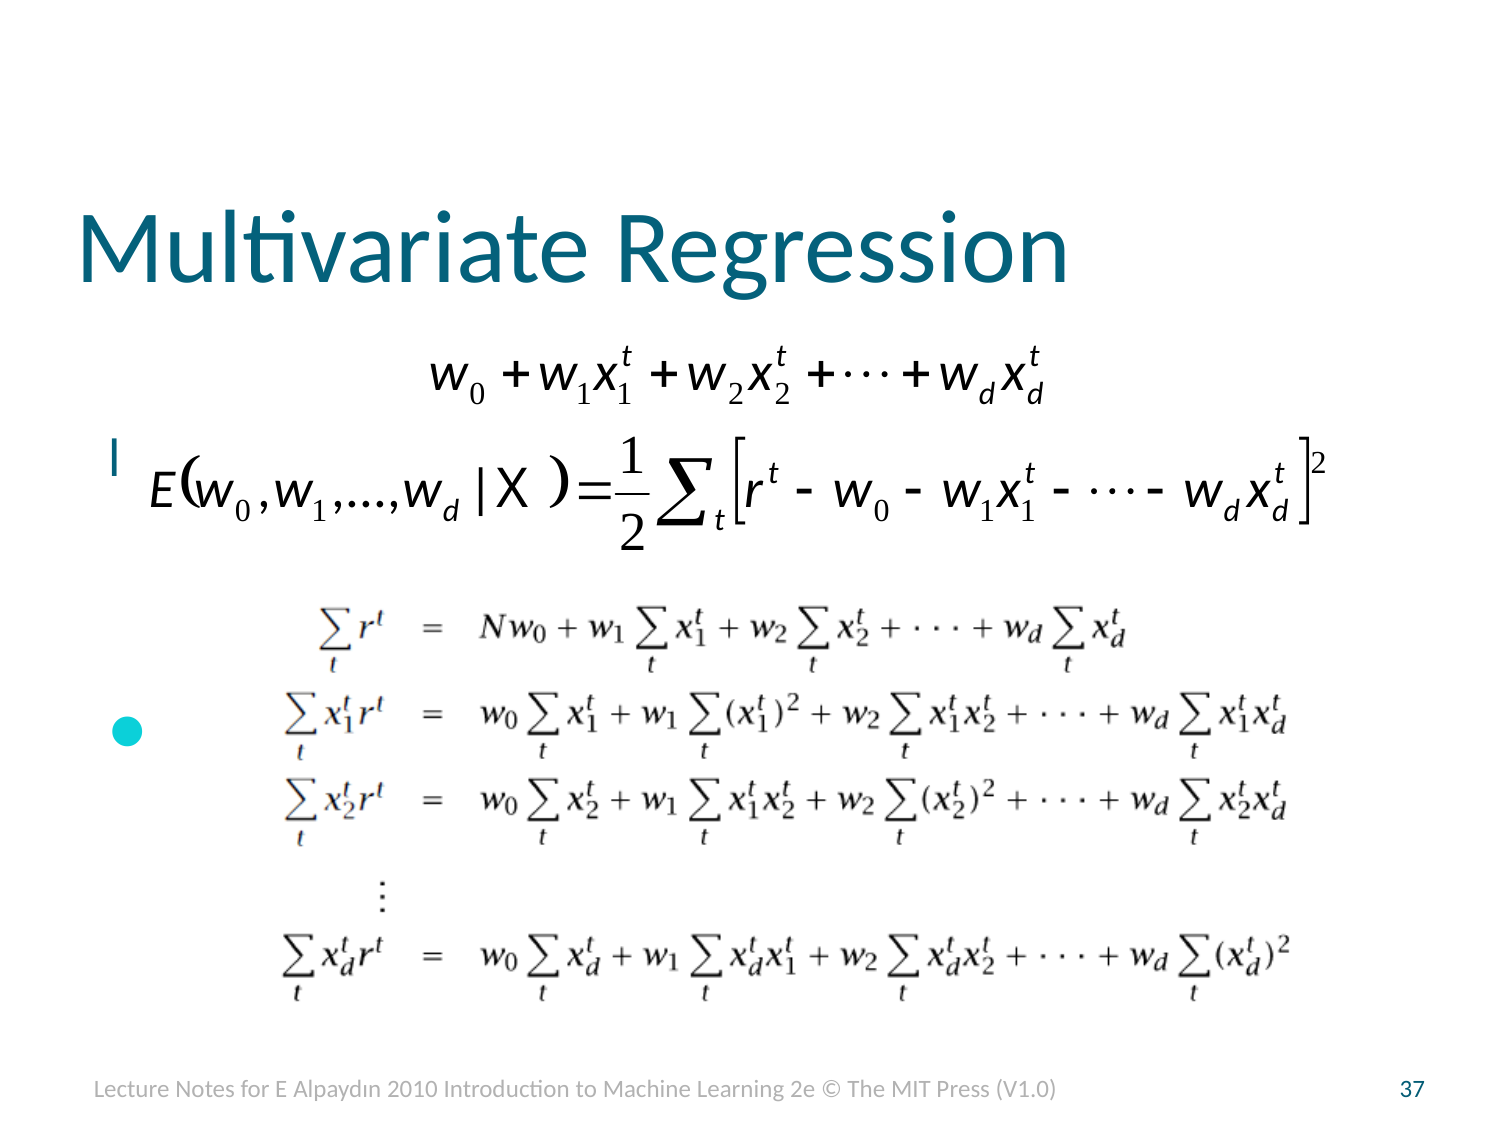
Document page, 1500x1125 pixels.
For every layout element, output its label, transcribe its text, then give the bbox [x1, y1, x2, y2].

chart [141, 332, 1336, 561]
slide_number <number> [1299, 1060, 1425, 1103]
picture [268, 587, 1336, 1017]
footer Lecture Notes for E Alpaydın 2010 Introduction to Machine Learning 2e © The MIT Press (V1.0) [93, 1042, 1254, 1103]
title Multivariate Regression [75, 115, 1425, 303]
list l [93, 421, 1444, 1060]
